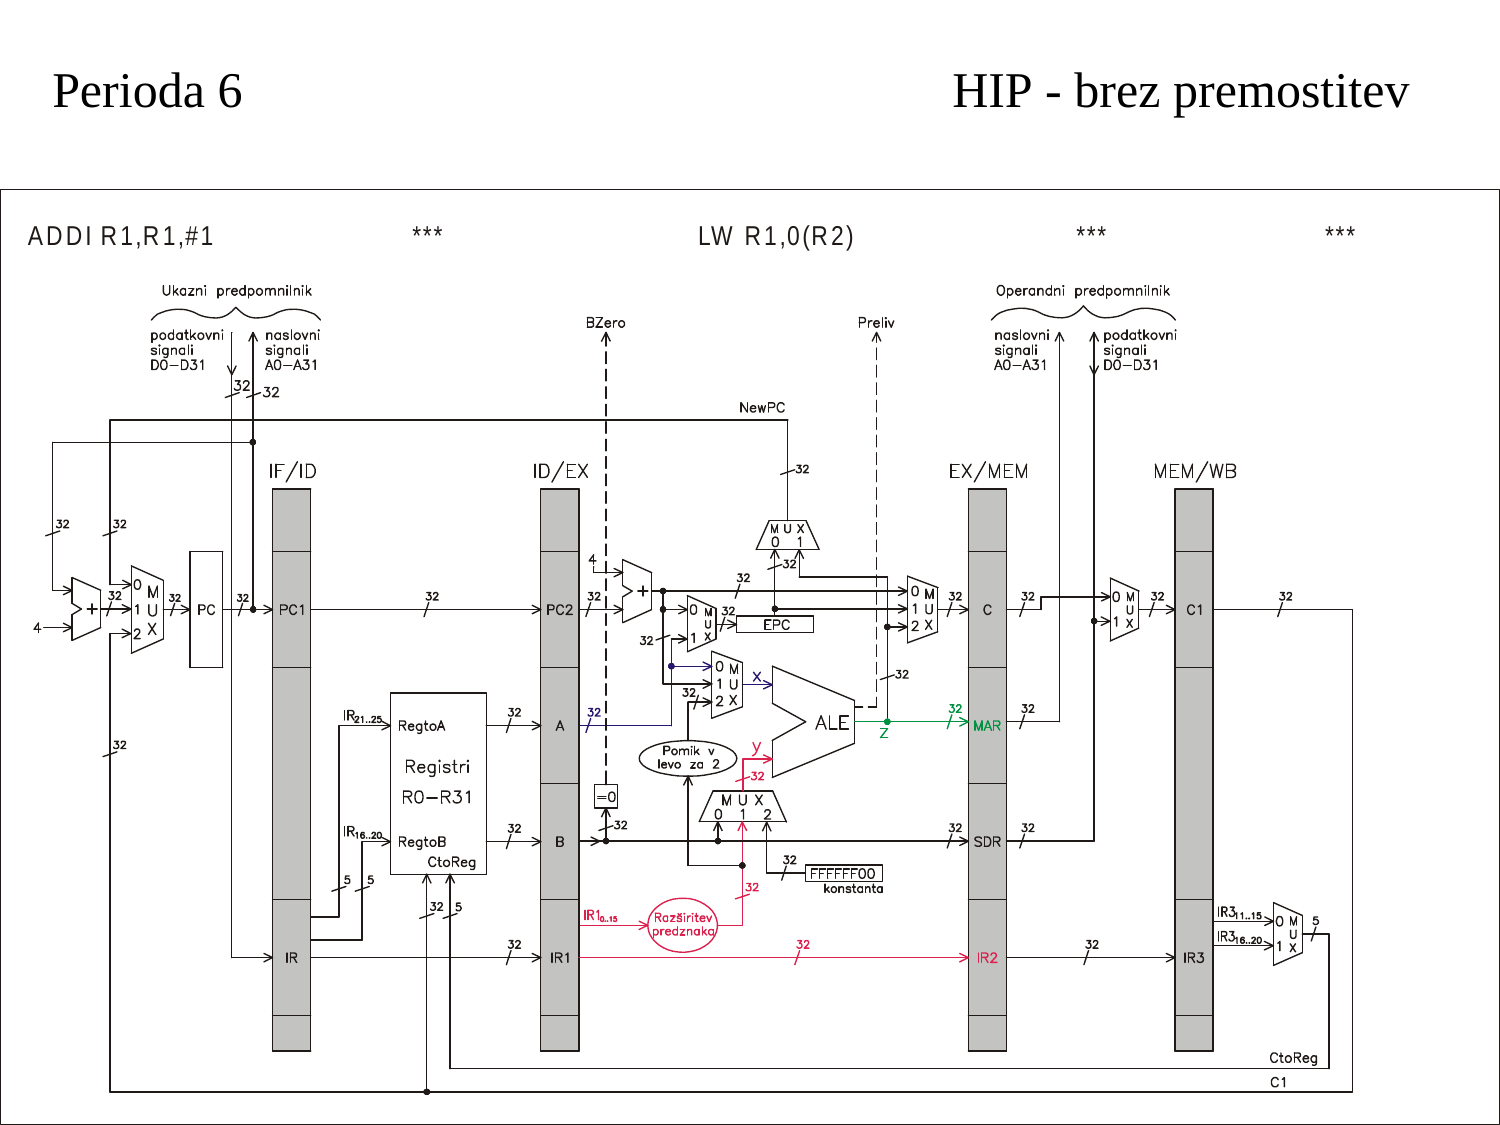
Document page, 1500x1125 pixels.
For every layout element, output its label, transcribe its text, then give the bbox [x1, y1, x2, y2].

picture [0, 188, 1500, 1125]
text_box Perioda 6 HIP - brez premostitev [37, 49, 1476, 126]
